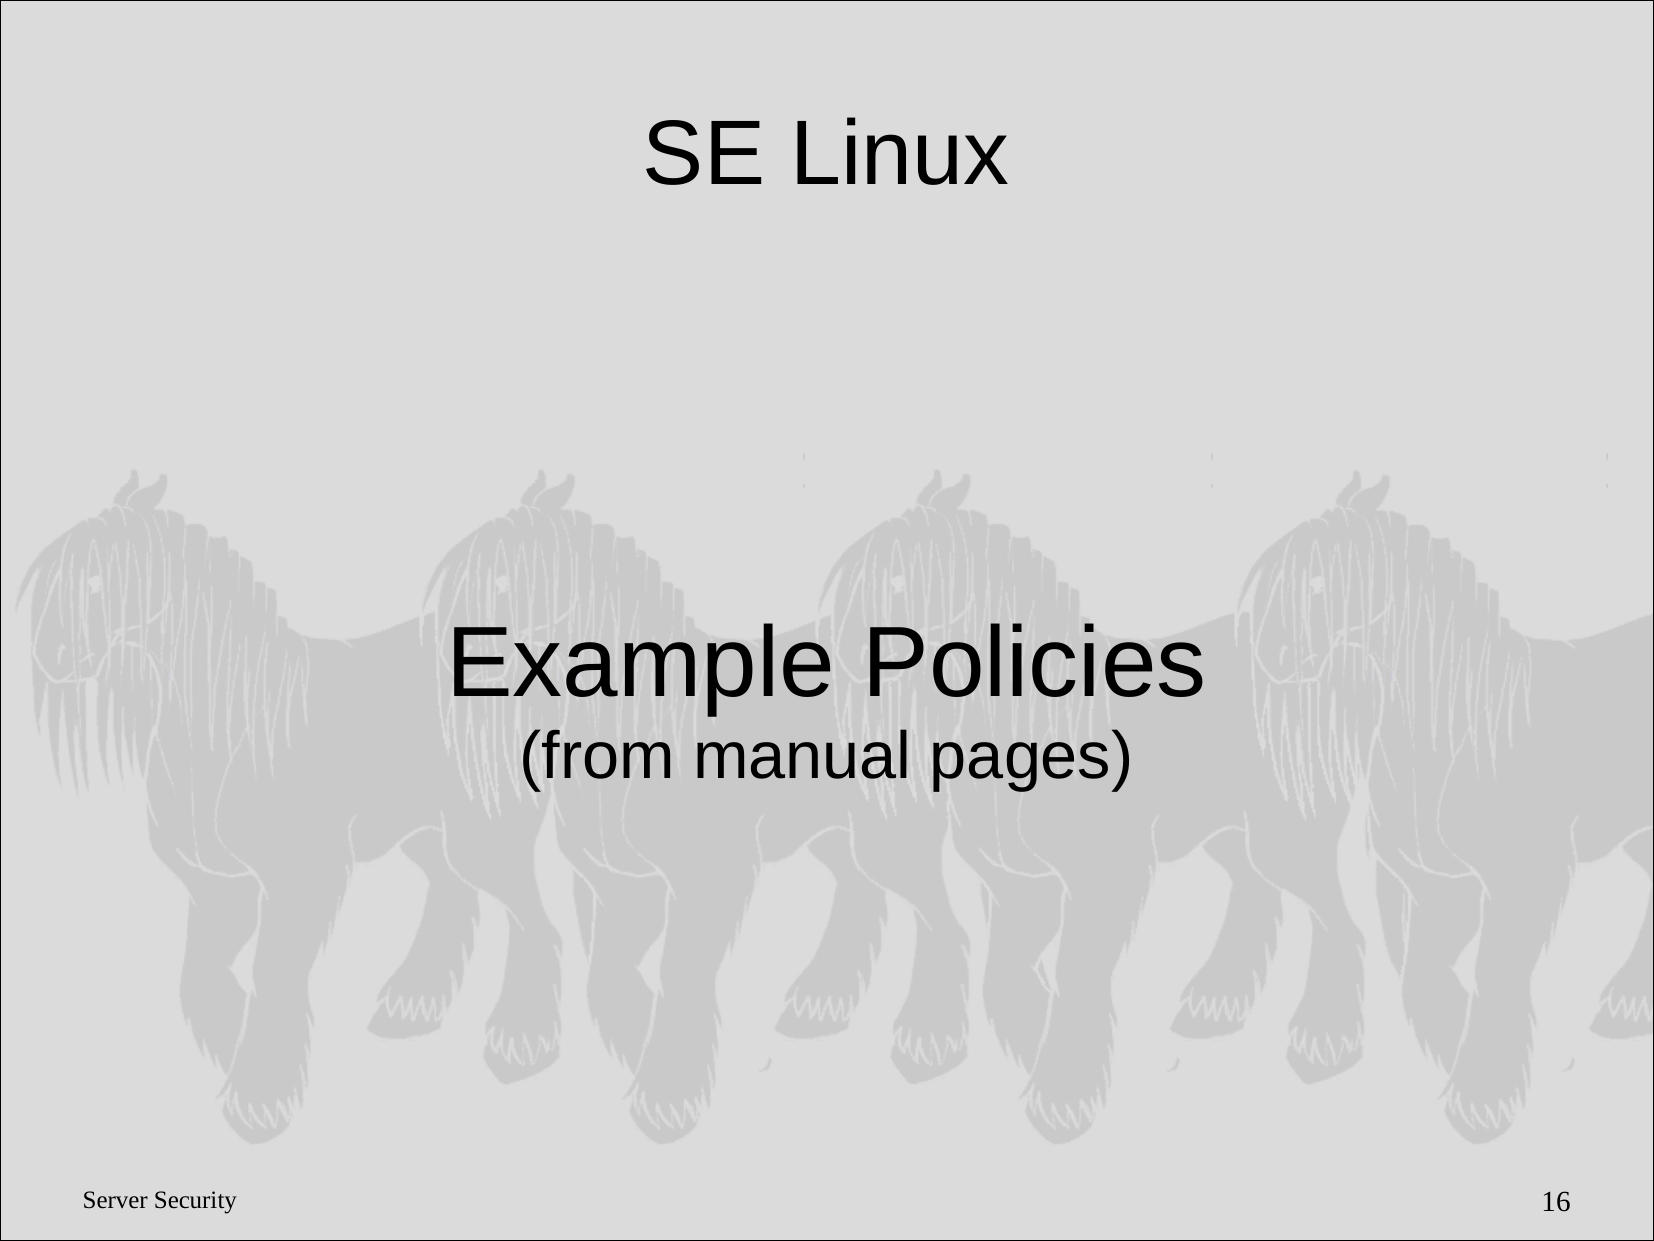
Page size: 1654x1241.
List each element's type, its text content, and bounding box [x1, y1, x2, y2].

title SE Linux [82, 49, 1571, 257]
subtitle Example Policies (from manual pages) [82, 297, 1571, 1102]
